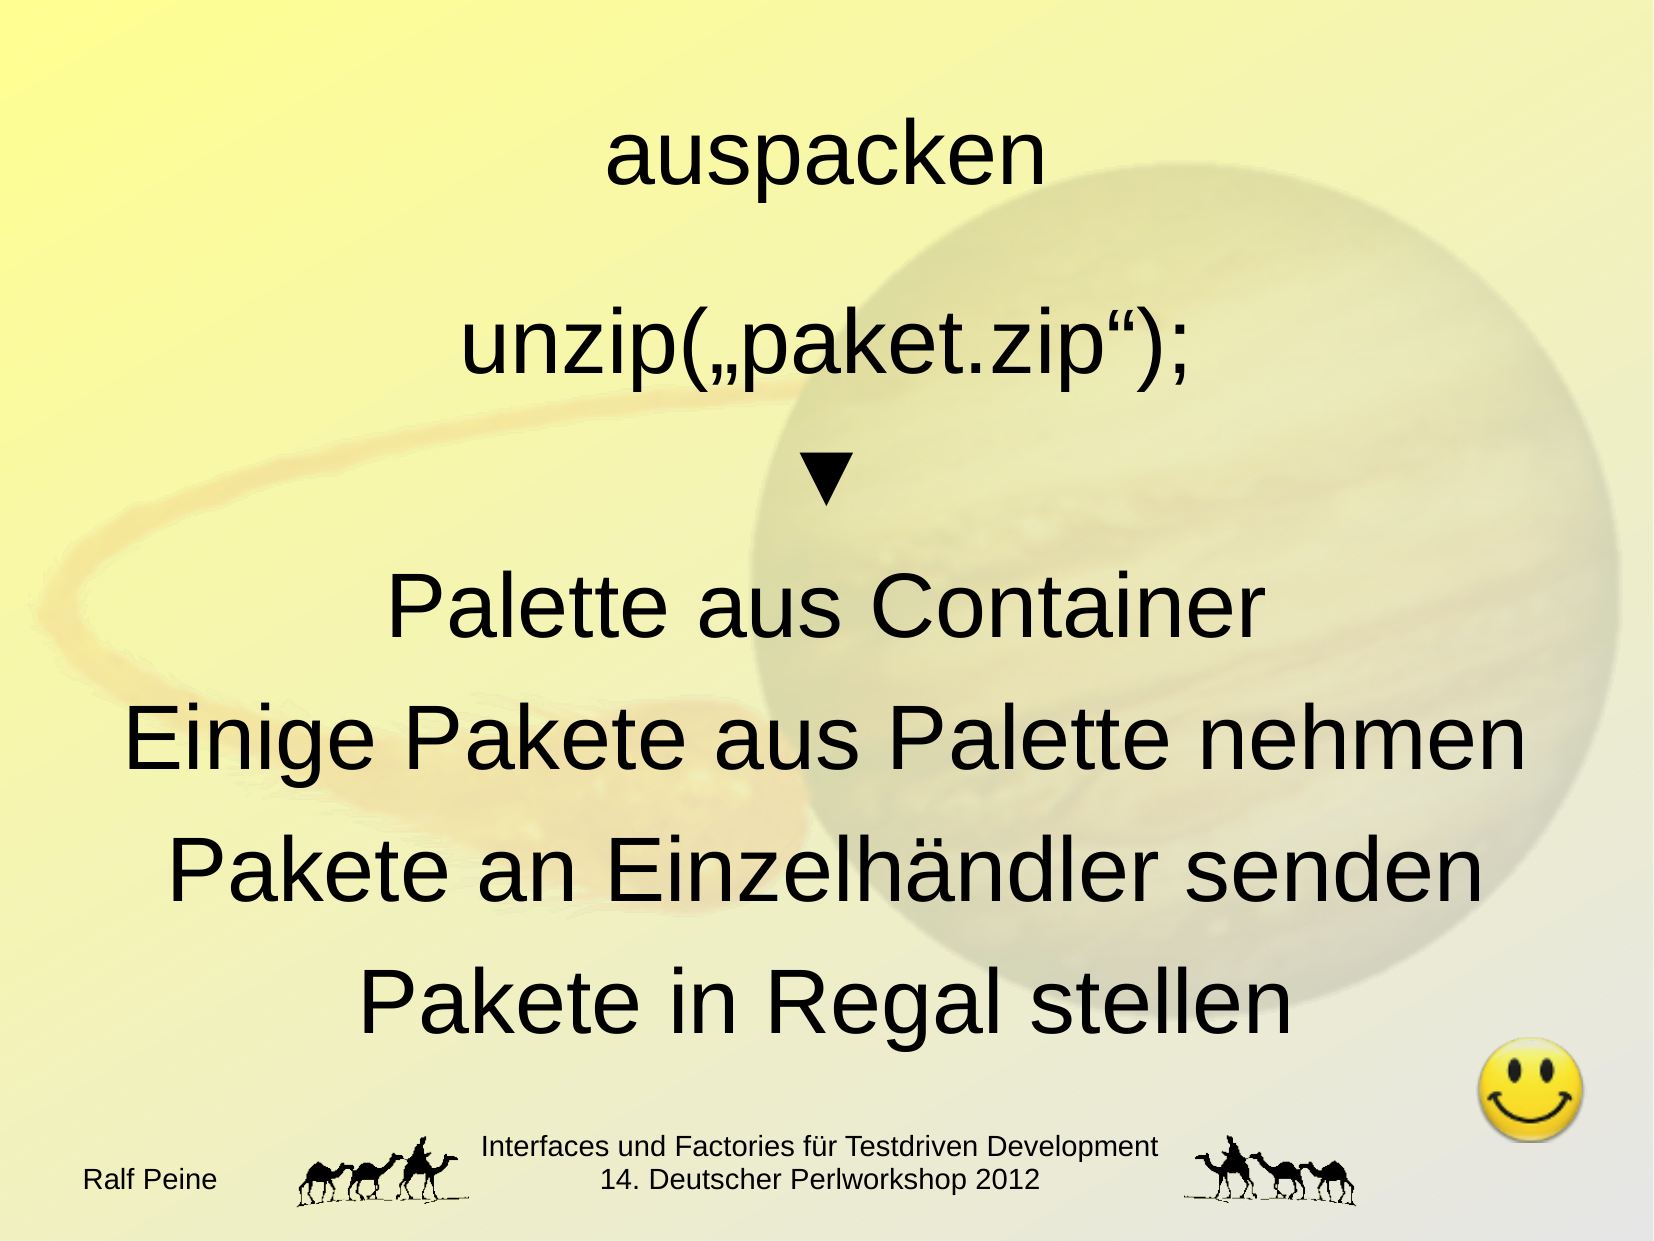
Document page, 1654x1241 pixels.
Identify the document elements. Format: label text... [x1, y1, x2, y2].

picture [3, 138, 1654, 1143]
picture [1184, 1133, 1362, 1213]
list unzip(„paket.zip“); ▼ Palette aus Container Einige Pakete aus Palette nehmen Pakete an Einzelhändler senden Pakete in Regal stellen [82, 290, 1571, 1109]
title auspacken [82, 49, 1571, 257]
picture [291, 1134, 469, 1214]
